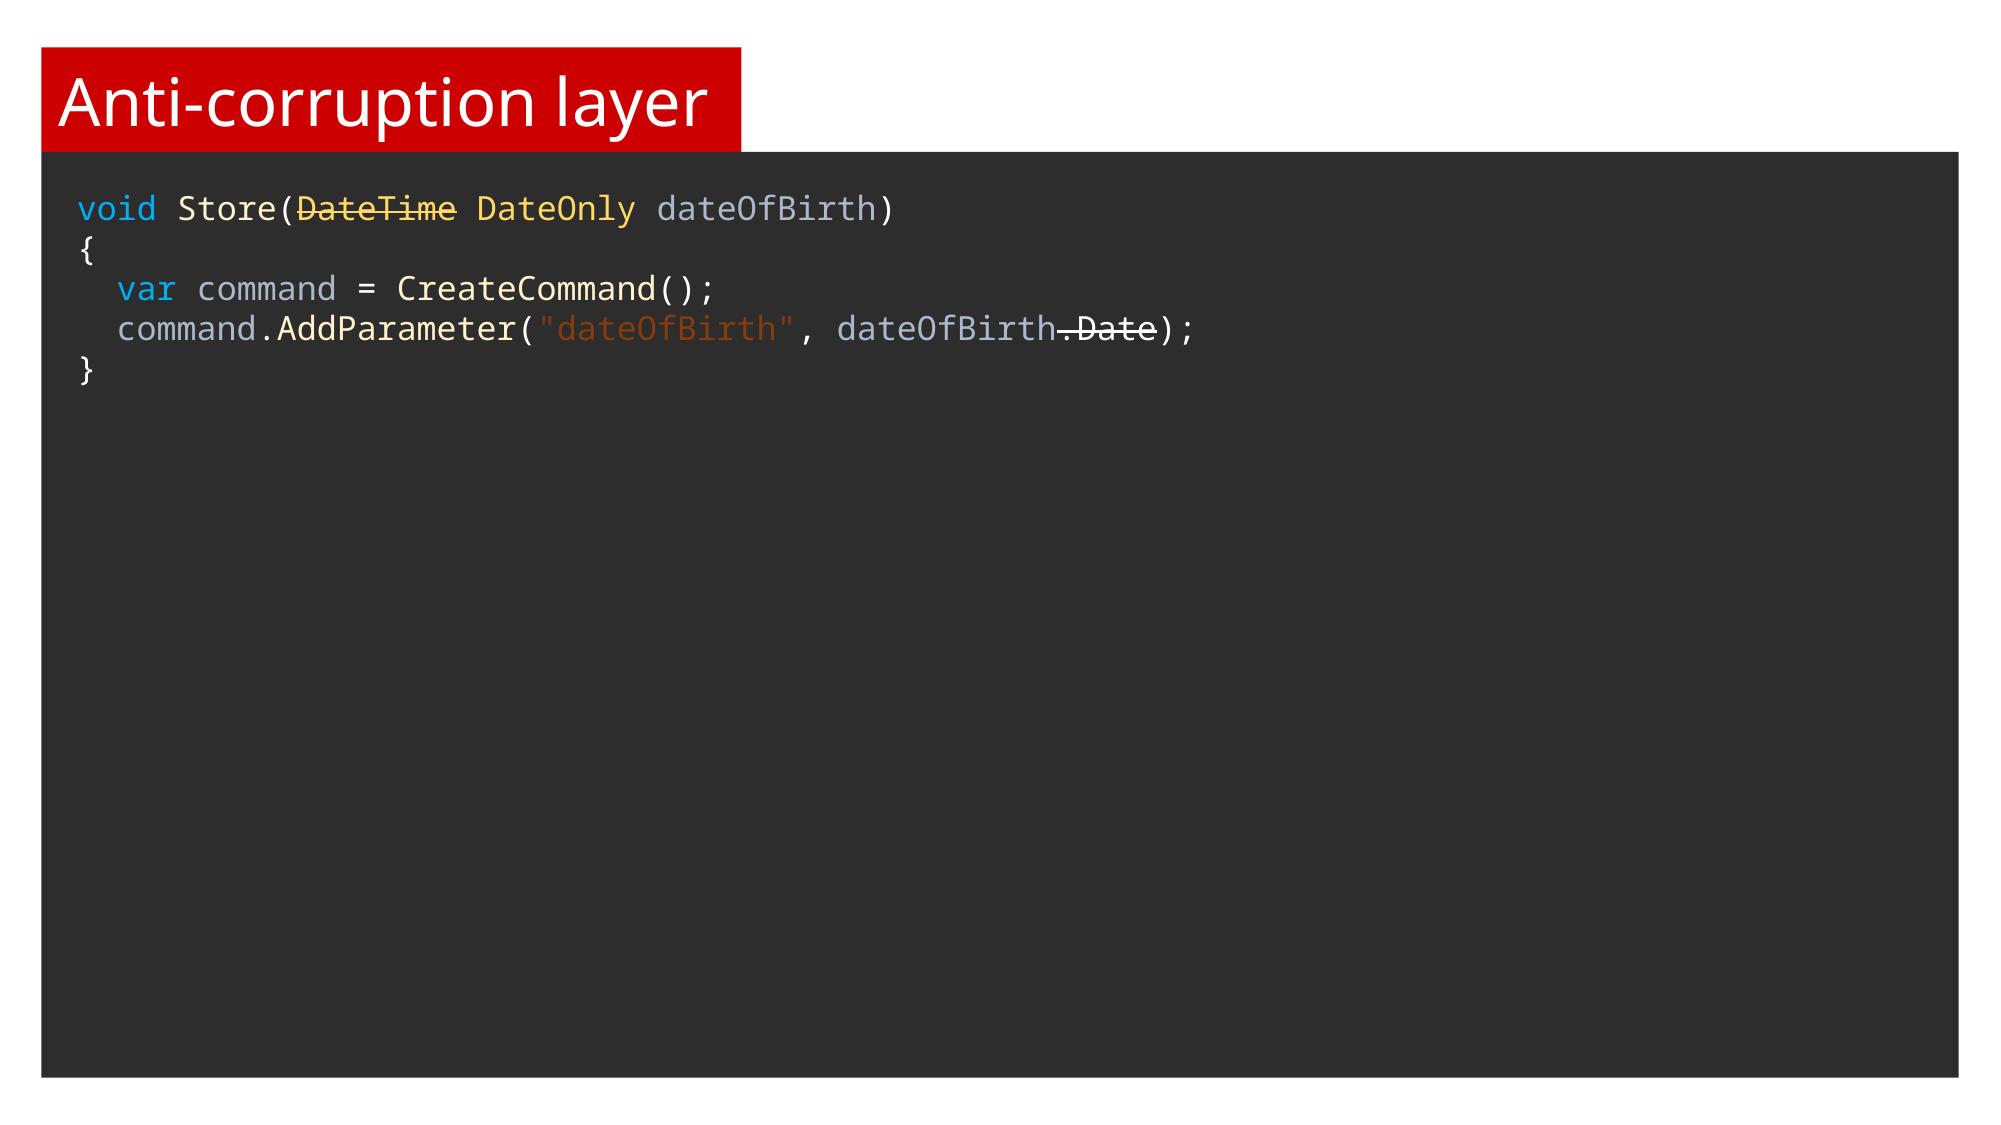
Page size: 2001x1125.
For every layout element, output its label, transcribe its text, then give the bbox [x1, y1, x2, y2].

text_box void Store(DateTime DateOnly dateOfBirth) { var command = CreateCommand(); command.AddParameter("dateOfBirth", dateOfBirth.Date); } [41, 152, 1602, 396]
text_box Anti-corruption layer [41, 47, 742, 153]
text_box [41, 152, 1959, 1078]
